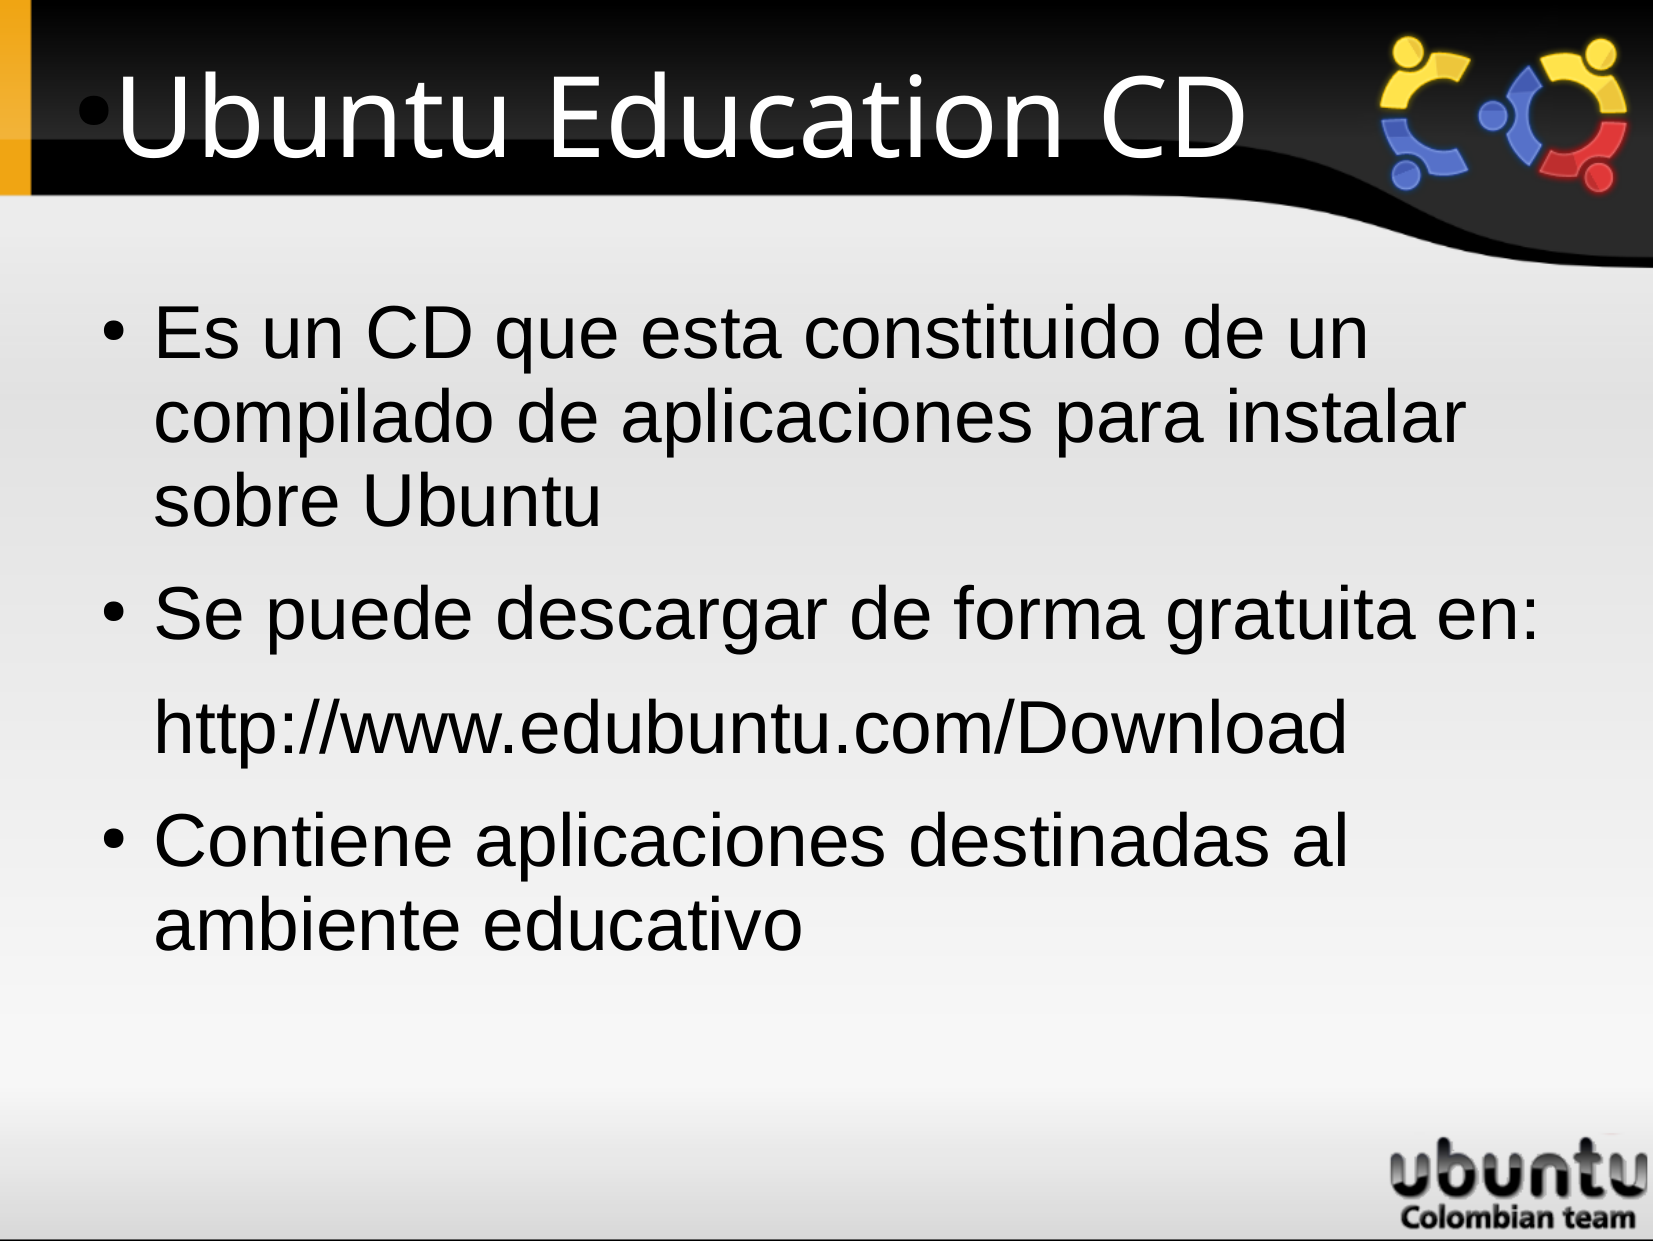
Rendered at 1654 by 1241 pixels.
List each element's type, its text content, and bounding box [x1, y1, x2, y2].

picture [0, 0, 1653, 1241]
list Es un CD que esta constituido de un compilado de aplicaciones para instalar sobre Ubuntu Se puede descargar de forma gratuita en: http://www.edubuntu.com/Download Contiene aplicaciones destinadas al ambiente educativo [82, 290, 1571, 1109]
text_box Ubuntu Education CD [59, 29, 1447, 178]
